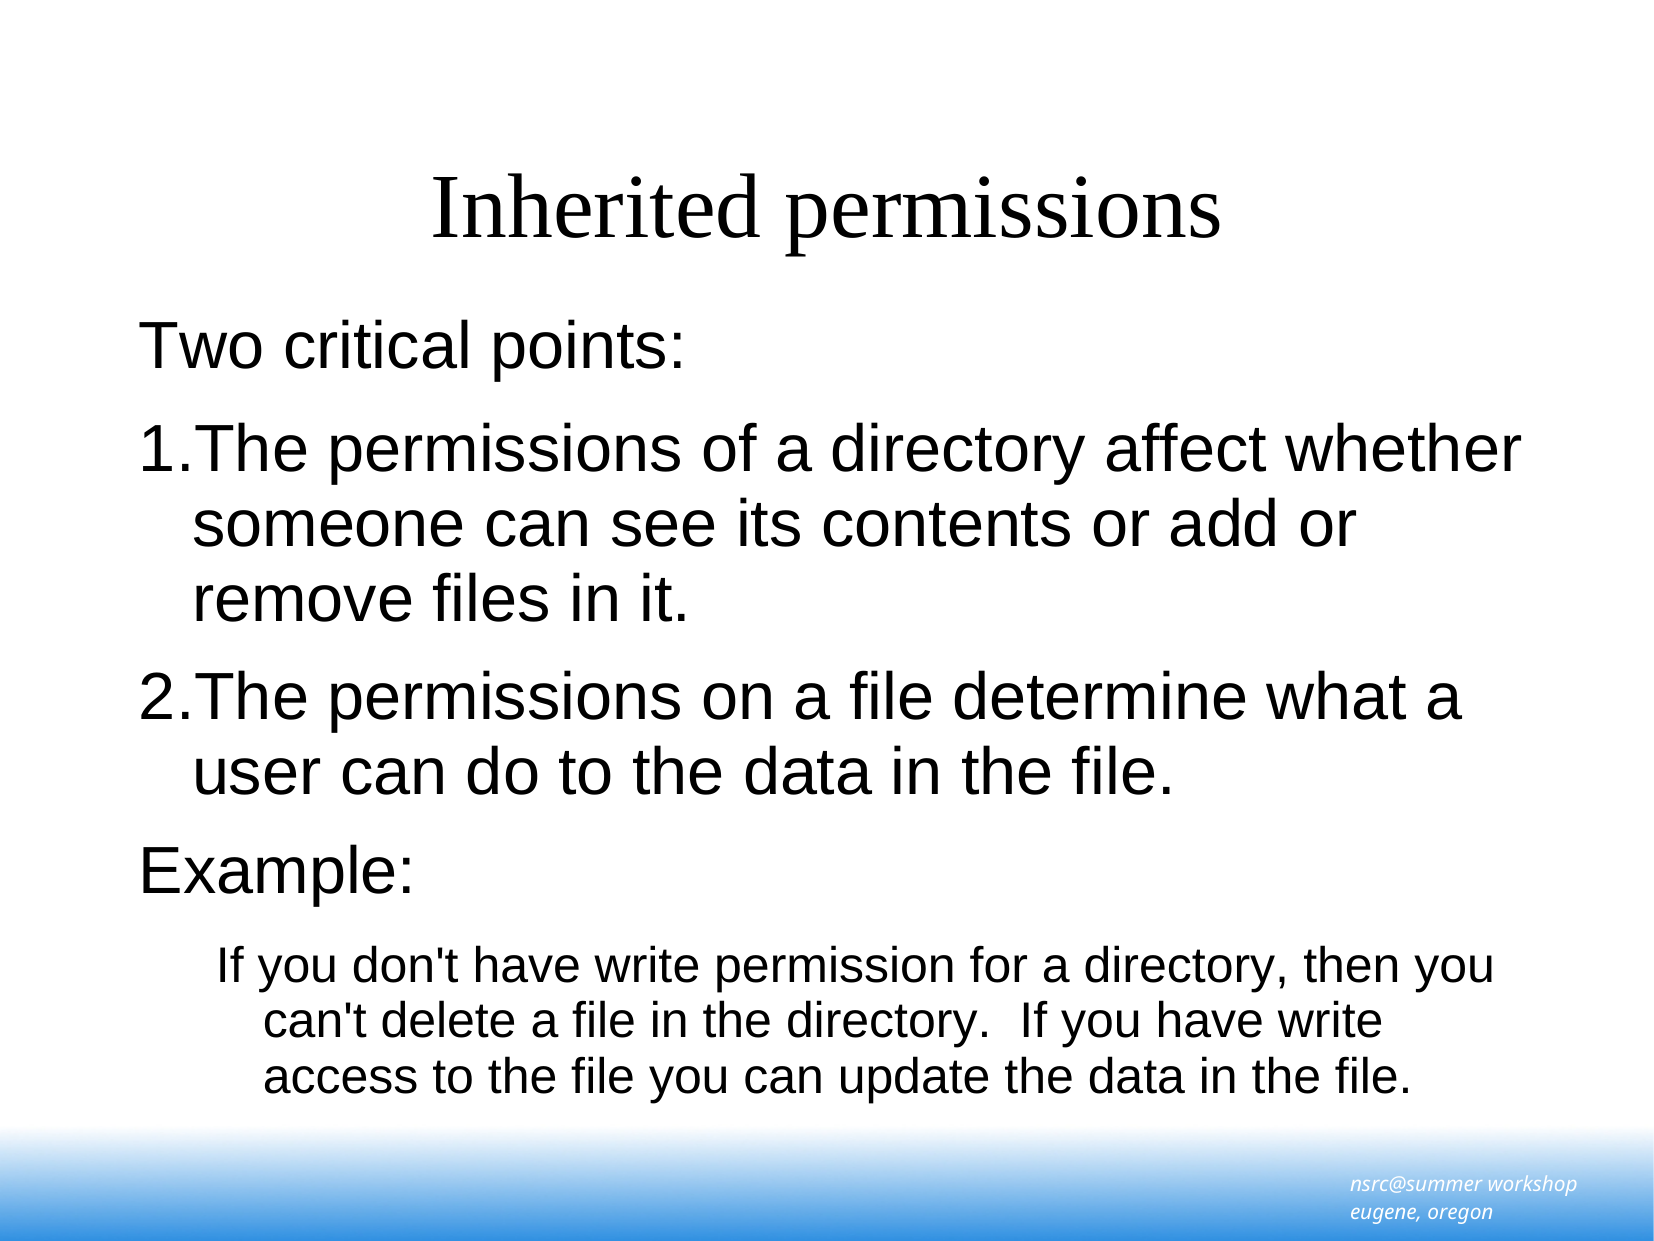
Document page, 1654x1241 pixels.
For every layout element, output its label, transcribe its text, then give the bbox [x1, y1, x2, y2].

list Two critical points: The permissions of a directory affect whether someone can see its contents or add or remove files in it. The permissions on a file determine what a user can do to the data in the file. Example: If you don't have write permission for a directory, then you can't delete a file in the directory. If you have write access to the file you can update the data in the file. [121, 315, 1534, 1113]
title Inherited permissions [121, 102, 1534, 311]
picture [0, 1124, 1654, 1241]
